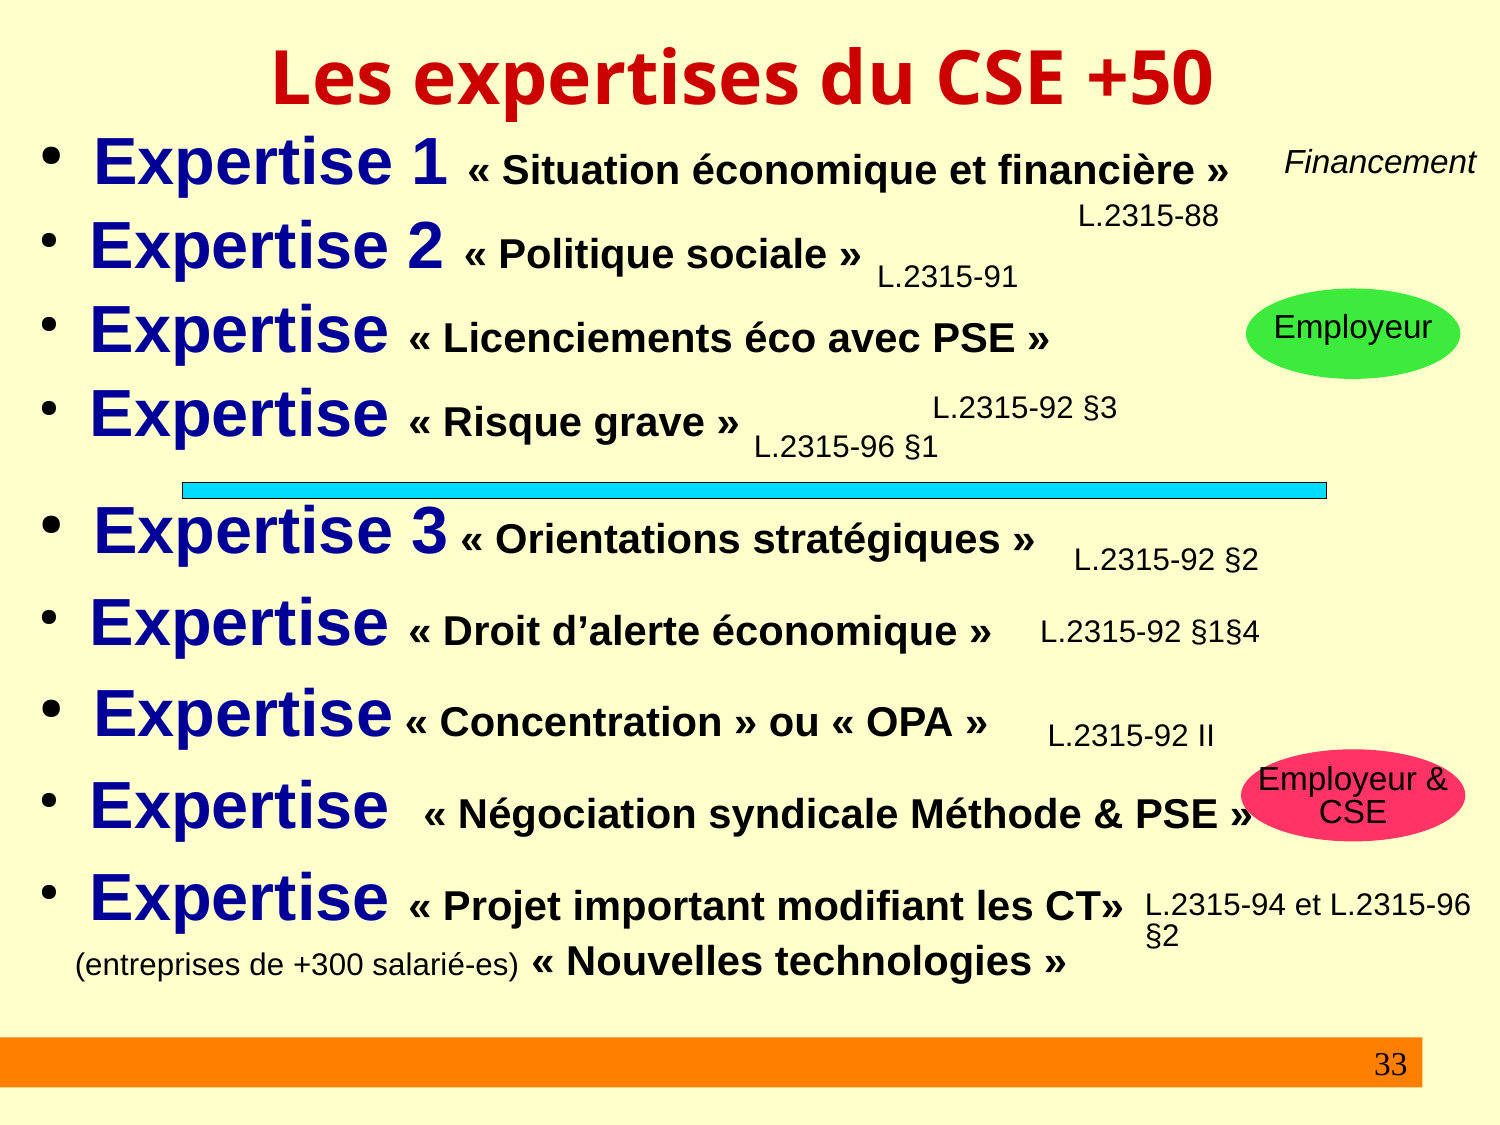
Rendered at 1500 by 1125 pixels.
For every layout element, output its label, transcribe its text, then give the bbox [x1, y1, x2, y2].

text_box L.2315-92 II [1032, 714, 1274, 768]
text_box L.2315-88 [1063, 193, 1243, 247]
text_box L.2315-94 et L.2315-96 §2 [1130, 882, 1500, 967]
text_box [182, 482, 1327, 499]
text_box Employeur & CSE [1227, 756, 1480, 846]
title Les expertises du CSE +50 [44, 0, 1461, 139]
text_box <numéro> [0, 1037, 1423, 1088]
text_box L.2315-92 §2 [1059, 537, 1300, 591]
text_box Financement [1269, 139, 1500, 200]
text_box [1266, 360, 1441, 379]
text_box L.2315-92 §1§4 [1025, 609, 1329, 694]
text_box L.2315-91 [862, 255, 1042, 308]
text_box [1295, 749, 1412, 756]
text_box Employeur [1244, 304, 1463, 360]
text_box [1272, 288, 1435, 304]
text_box Expertise 1 « Situation économique et financière » Expertise 2 « Politique sociale » Expertise « Licenciements éco avec PSE » Expertise « Risque grave » Expertise 3 « Orientations stratégiques » Expertise « Droit d’alerte économique » Expertise « Concentration » ou « OPA » Expertise « Négociation syndicale Méthode & PSE » Expertise « Projet important modifiant les CT» (entreprises de +300 salarié-es) « Nouvelles technologies » [24, 123, 1454, 1048]
text_box L.2315-92 §3 [917, 385, 1133, 470]
text_box L.2315-96 §1 [739, 425, 986, 480]
